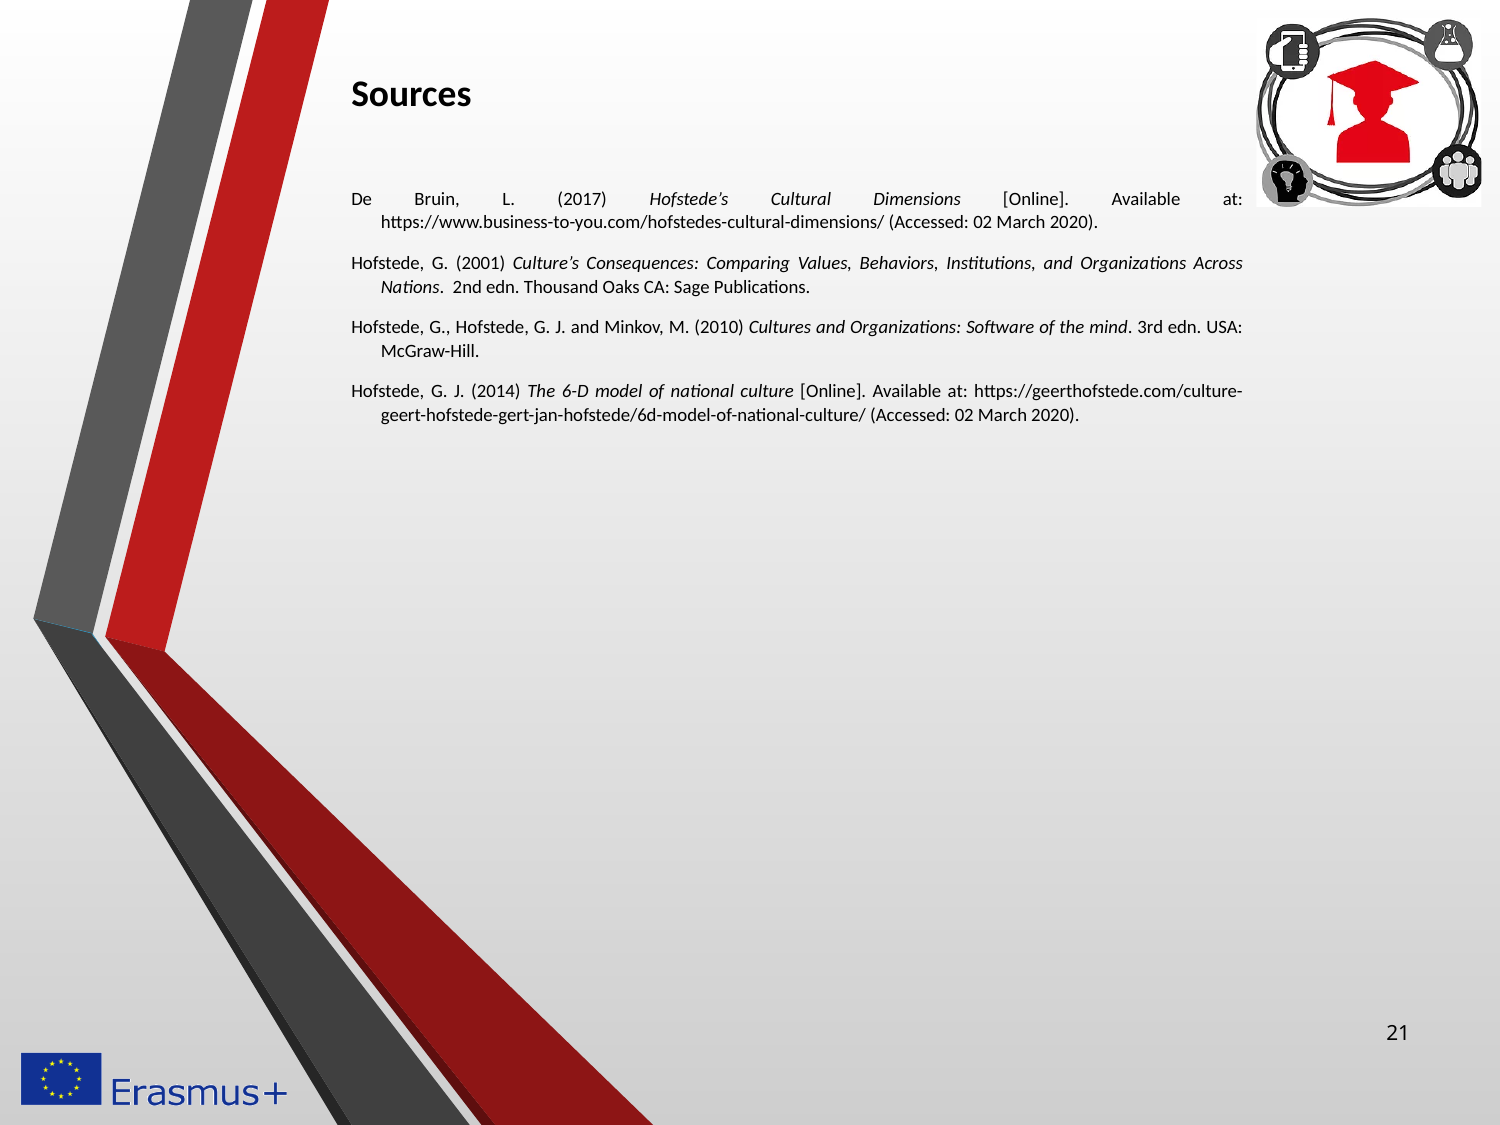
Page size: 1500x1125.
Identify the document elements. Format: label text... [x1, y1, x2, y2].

text_box De Bruin, L. (2017) Hofstede’s Cultural Dimensions [Online]. Available at: https://www.business-to-you.com/hofstedes-cultural-dimensions/ (Accessed: 02 March 2020). Hofstede, G. (2001) Culture’s Consequences: Comparing Values, Behaviors, Institutions, and Organizations Across Nations. 2nd edn. Thousand Oaks CA: Sage Publications. Hofstede, G., Hofstede, G. J. and Minkov, M. (2010) Cultures and Organizations: Software of the mind. 3rd edn. USA: McGraw-Hill. Hofstede, G. J. (2014) The 6-D model of national culture [Online]. Available at: https://geerthofstede.com/culture-geert-hofstede-gert-jan-hofstede/6d-model-of-national-culture/ (Accessed: 02 March 2020). [336, 177, 1258, 433]
chart [1258, 19, 1483, 209]
picture [5, 1037, 302, 1120]
picture [1256, 18, 1482, 207]
slide_number <numer> [1357, 1003, 1425, 1064]
text_box Sources [336, 61, 975, 122]
